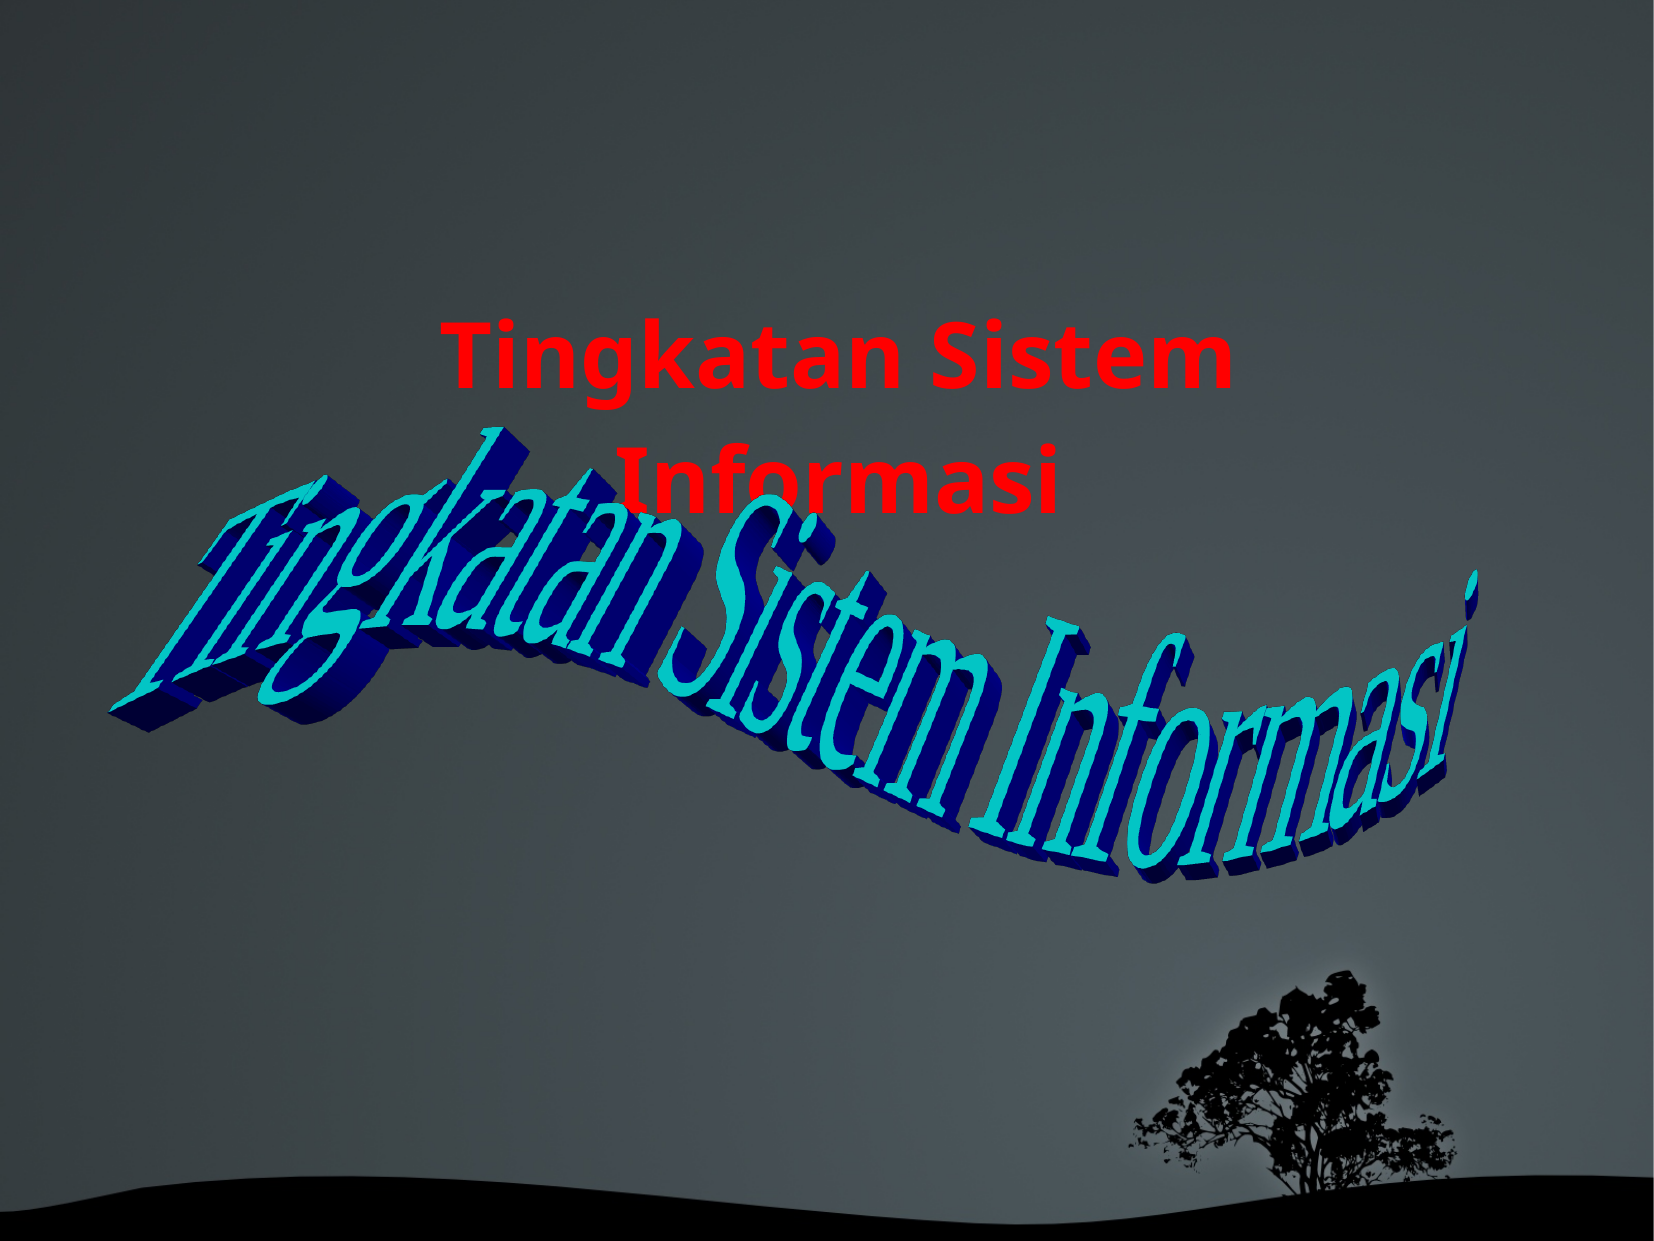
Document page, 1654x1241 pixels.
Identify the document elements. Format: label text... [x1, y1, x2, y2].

picture [0, 0, 1654, 1241]
title Tingkatan Sistem Informasi [201, 295, 1477, 537]
